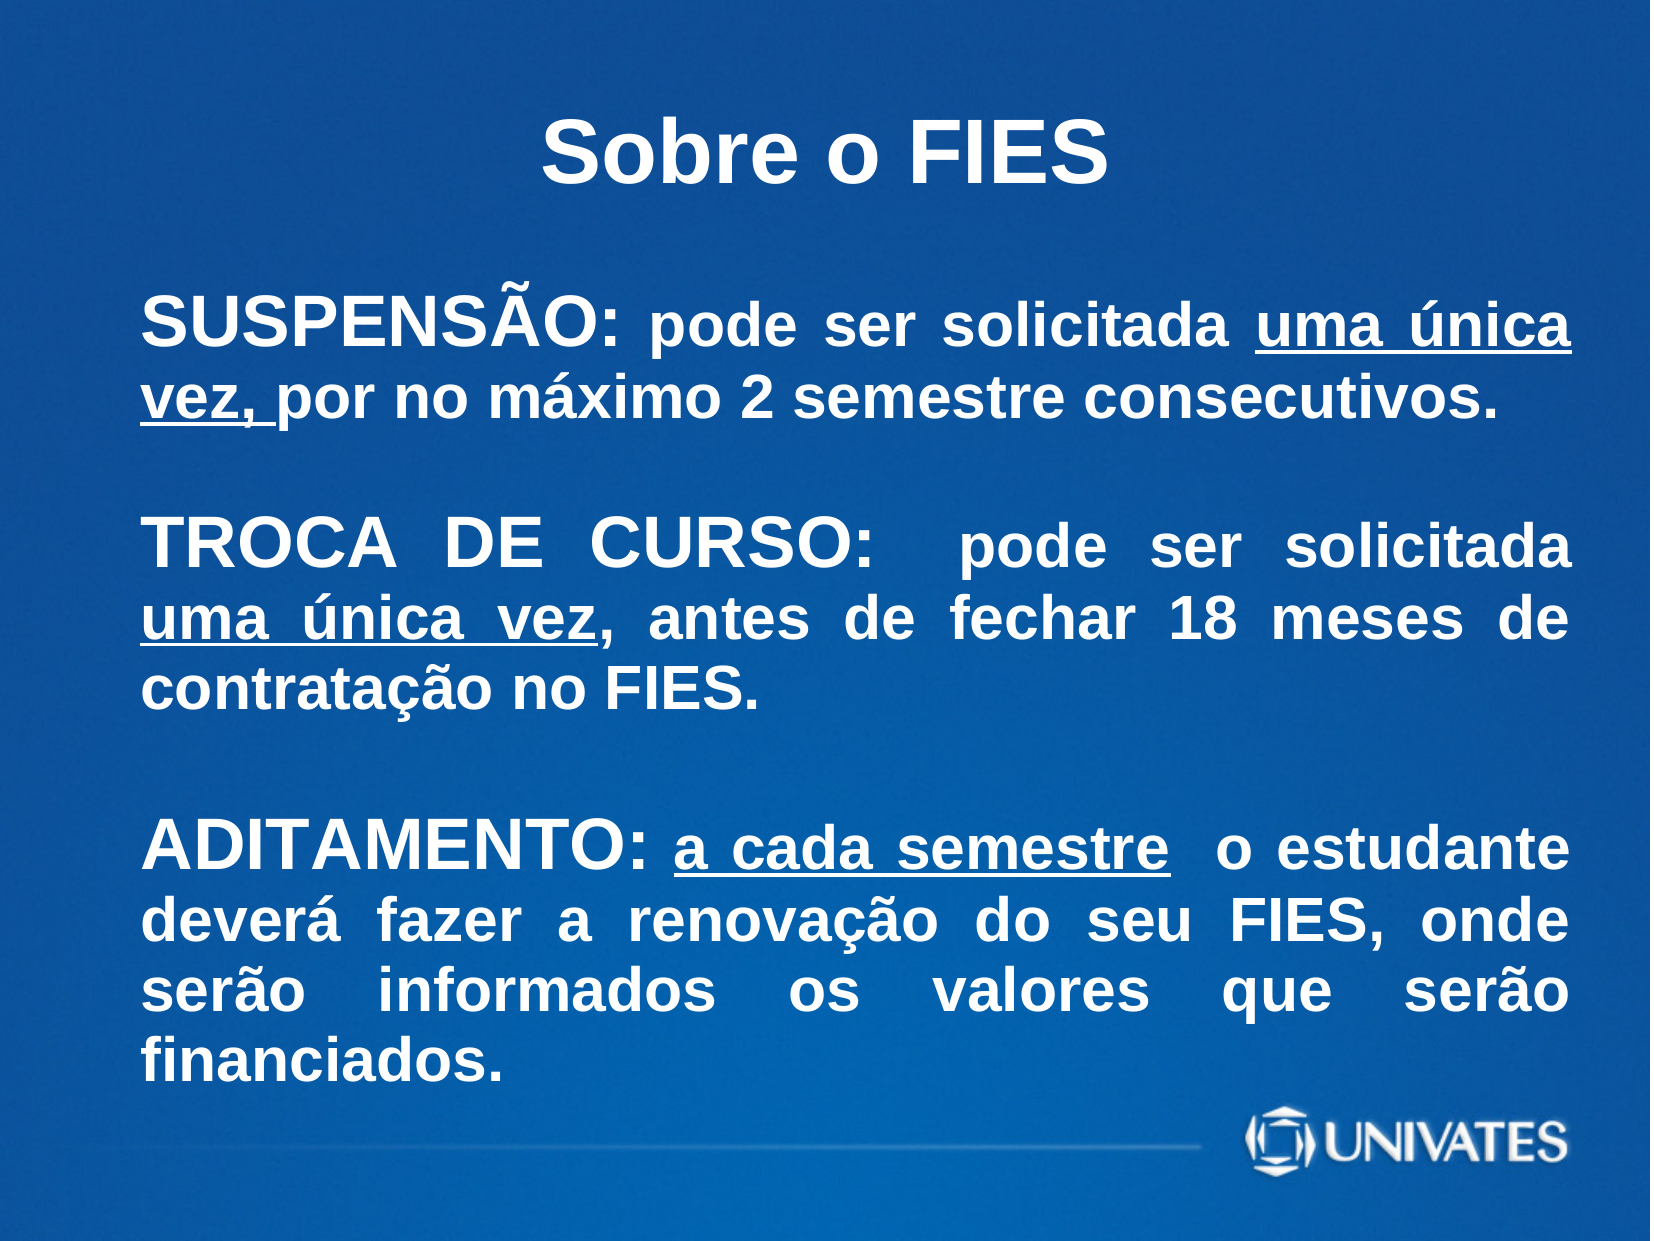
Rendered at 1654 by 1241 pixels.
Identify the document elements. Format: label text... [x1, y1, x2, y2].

title Sobre o FIES [82, 56, 1571, 249]
picture [0, 0, 1650, 1241]
subtitle SUSPENSÃO: pode ser solicitada uma única vez, por no máximo 2 semestre consecutivos. TROCA DE CURSO: pode ser solicitada uma única vez, antes de fechar 18 meses de contratação no FIES. ADITAMENTO: a cada semestre o estudante deverá fazer a renovação do seu FIES, onde serão informados os valores que serão financiados. [84, 281, 1573, 1096]
